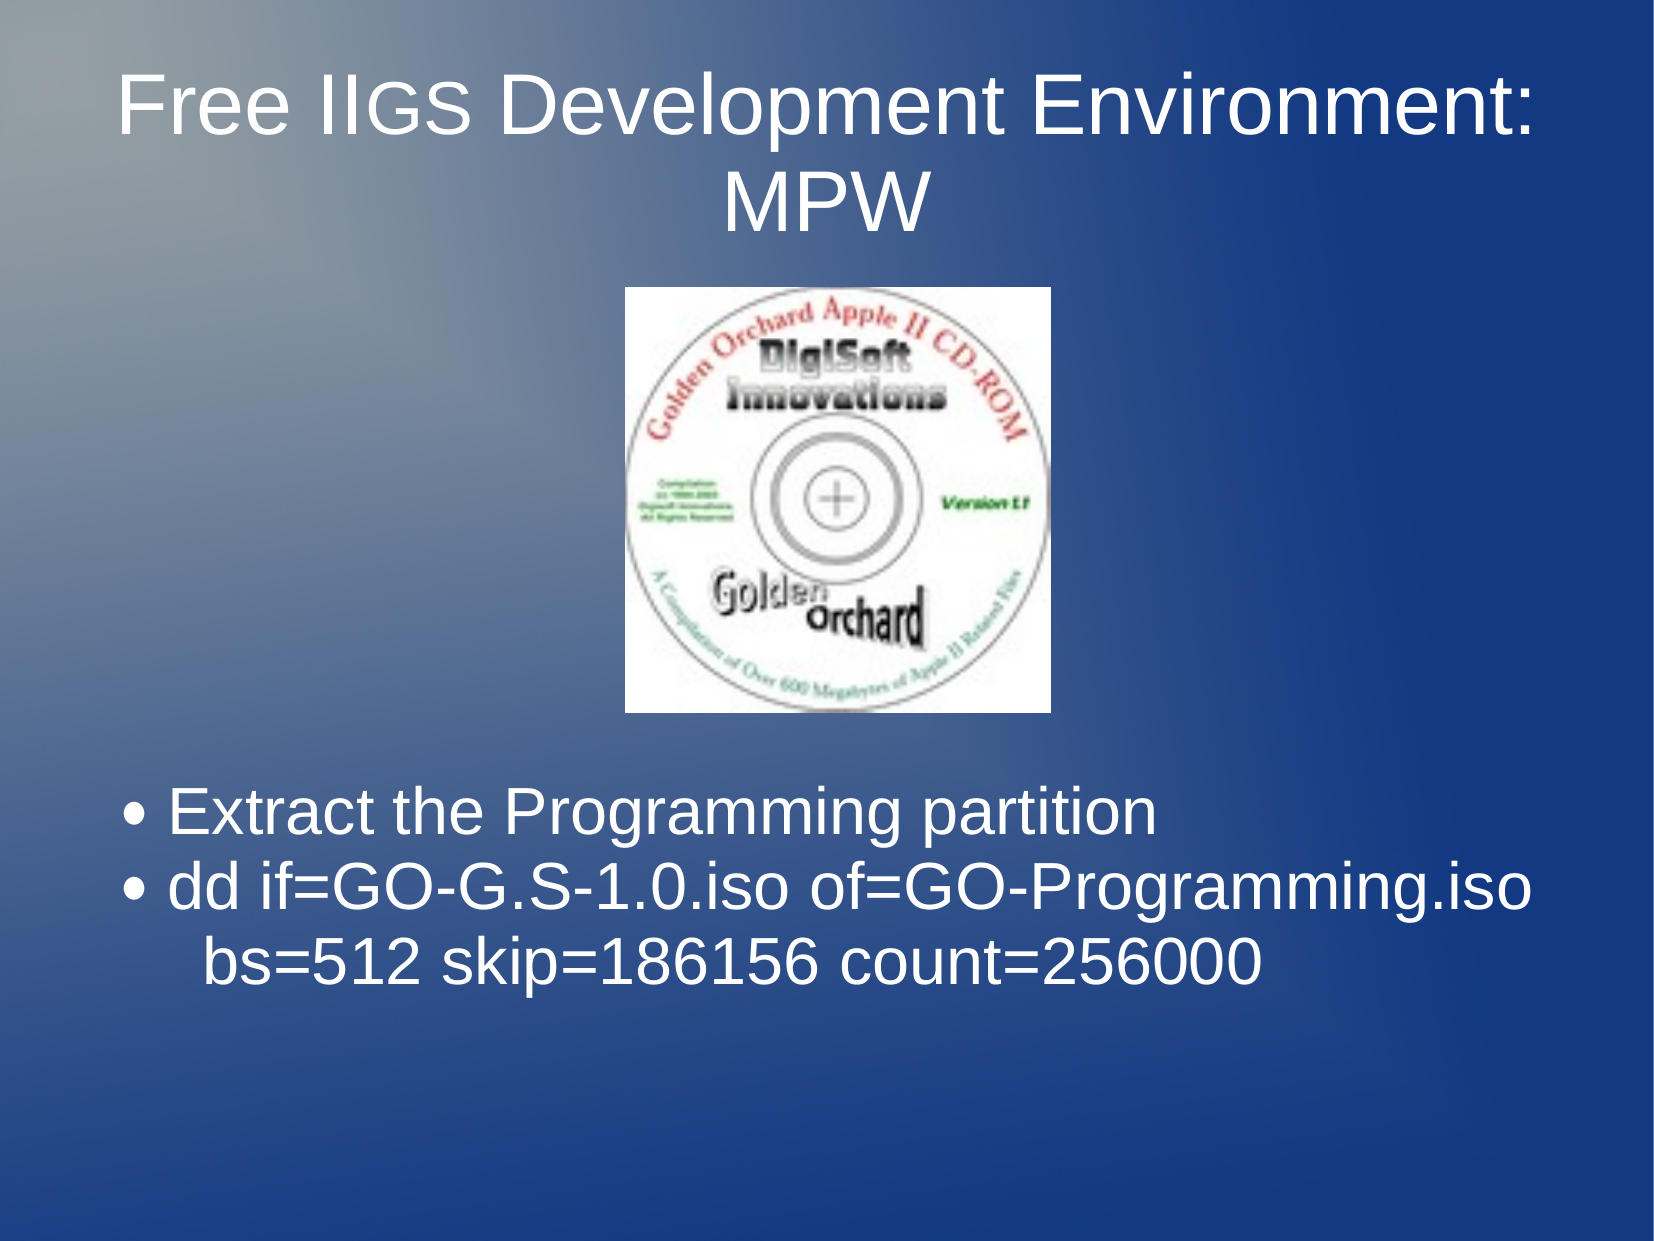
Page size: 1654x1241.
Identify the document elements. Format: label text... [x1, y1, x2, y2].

subtitle Extract the Programming partition dd if=GO-G.S-1.0.iso of=GO-Programming.iso bs=512 skip=186156 count=256000 [82, 400, 1571, 999]
picture [0, 0, 1654, 1241]
title Free IIGS Development Environment: MPW [82, 49, 1571, 257]
